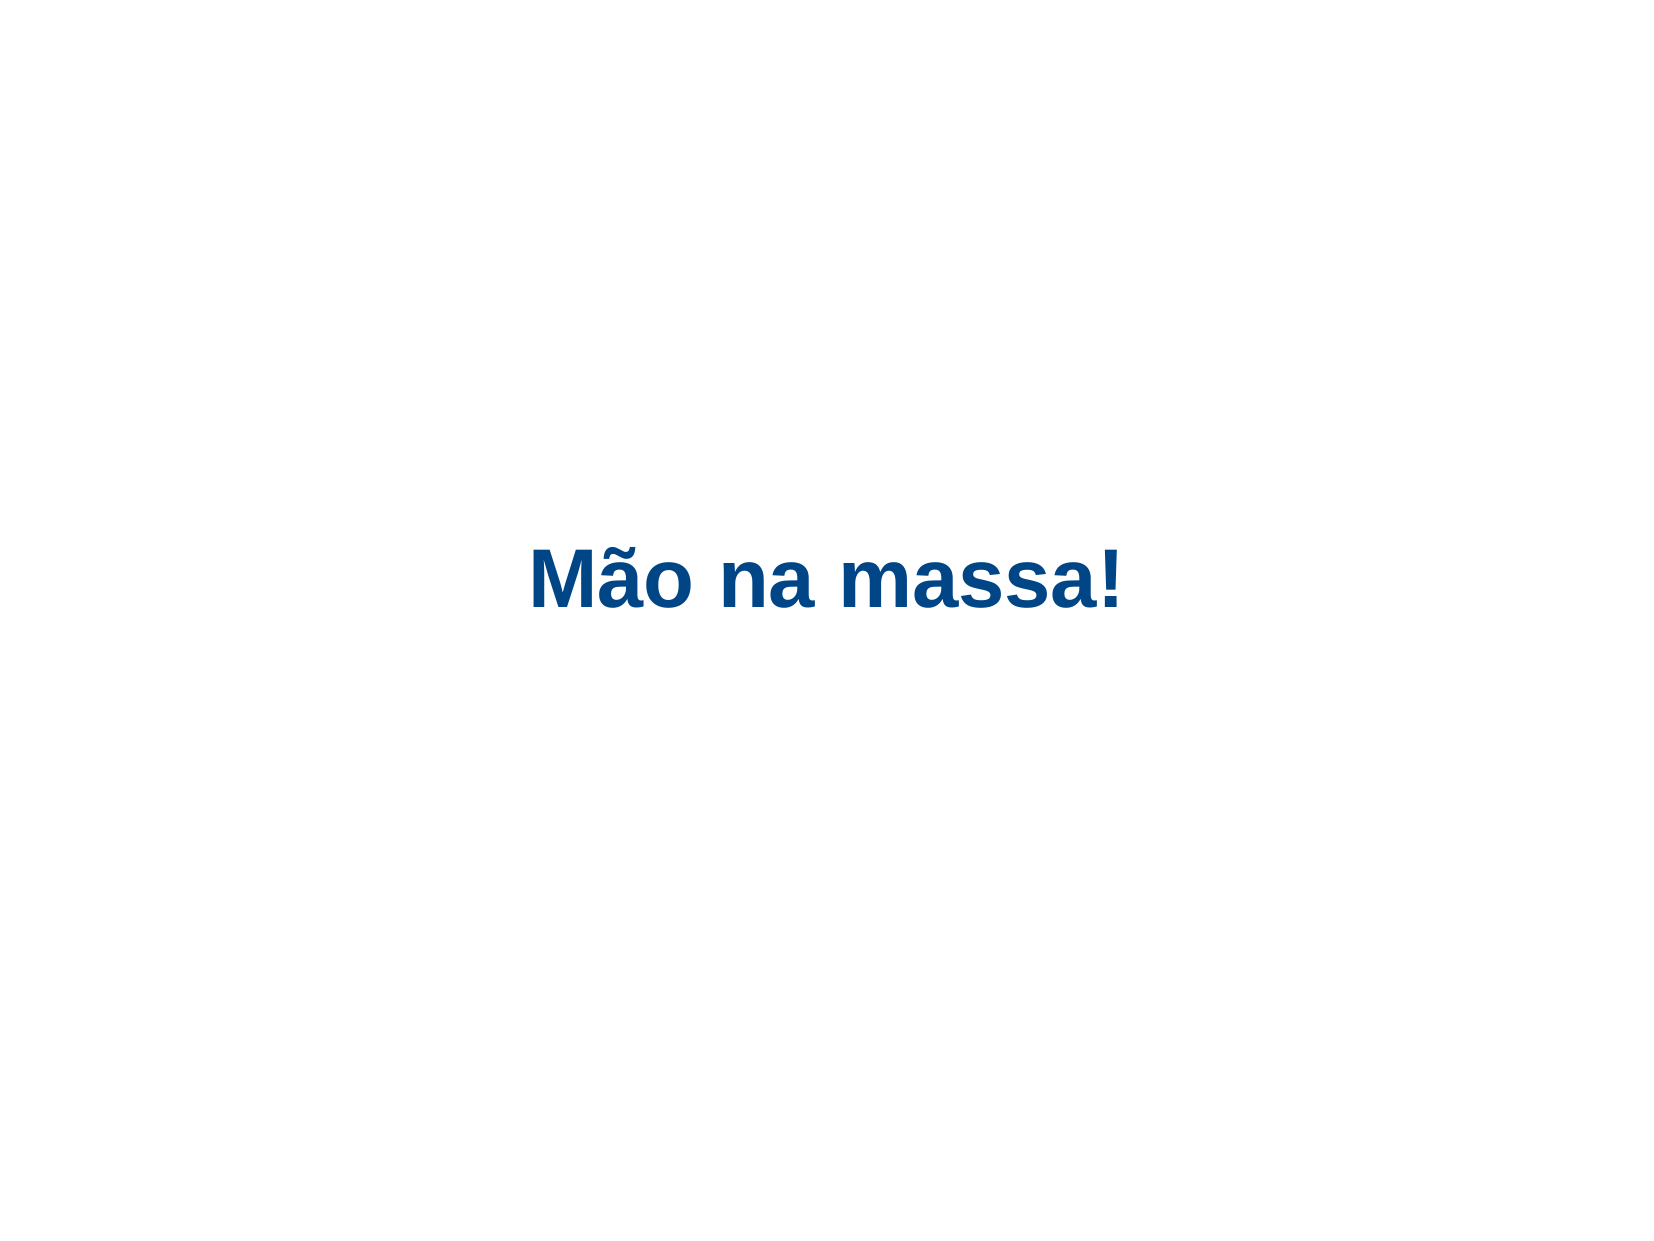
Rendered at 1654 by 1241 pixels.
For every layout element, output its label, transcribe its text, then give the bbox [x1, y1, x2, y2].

subtitle Mão na massa! [82, 56, 1571, 1102]
